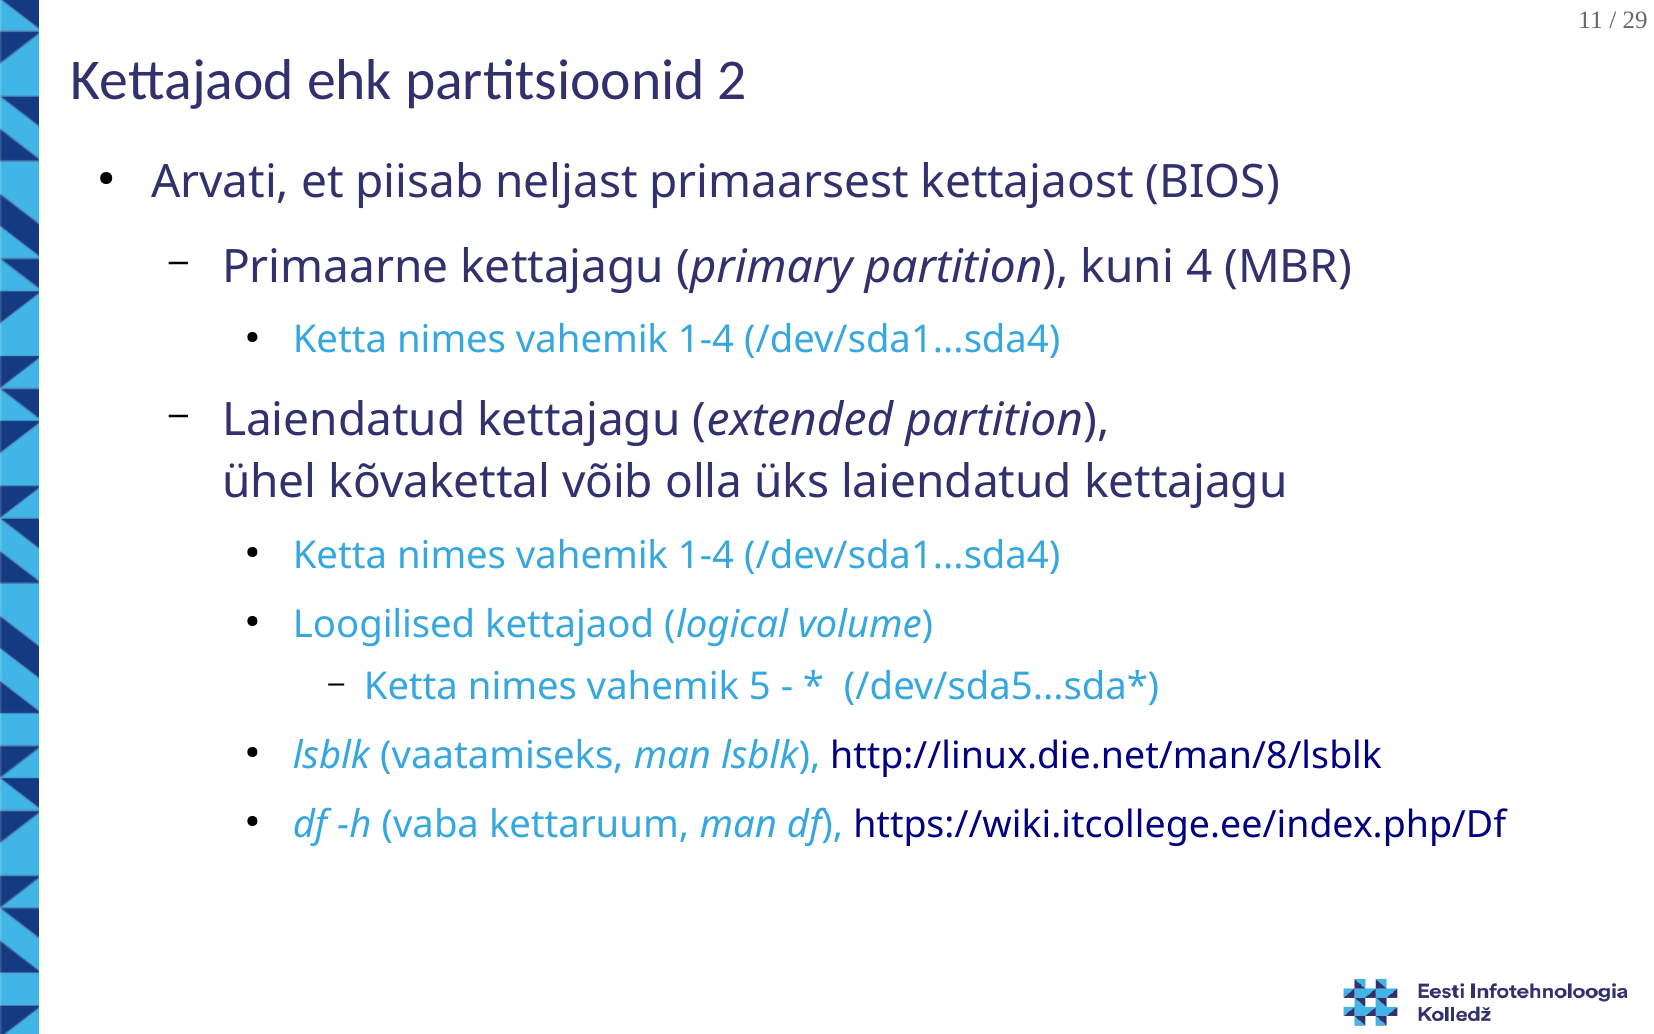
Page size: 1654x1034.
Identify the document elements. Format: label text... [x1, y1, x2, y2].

title Kettajaod ehk partitsioonid 2 [70, 52, 1630, 120]
list Arvati, et piisab neljast primaarsest kettajaost (BIOS) Primaarne kettajagu (primary partition), kuni 4 (MBR) Ketta nimes vahemik 1-4 (/dev/sda1...sda4) Laiendatud kettajagu (extended partition), ühel kõvakettal võib olla üks laiendatud kettajagu Ketta nimes vahemik 1-4 (/dev/sda1...sda4) Loogilised kettajaod (logical volume) Ketta nimes vahemik 5 - * (/dev/sda5...sda*) lsblk (vaatamiseks, man lsblk), http://linux.die.net/man/8/lsblk df -h (vaba kettaruum, man df), https://wiki.itcollege.ee/index.php/Df [80, 148, 1536, 916]
